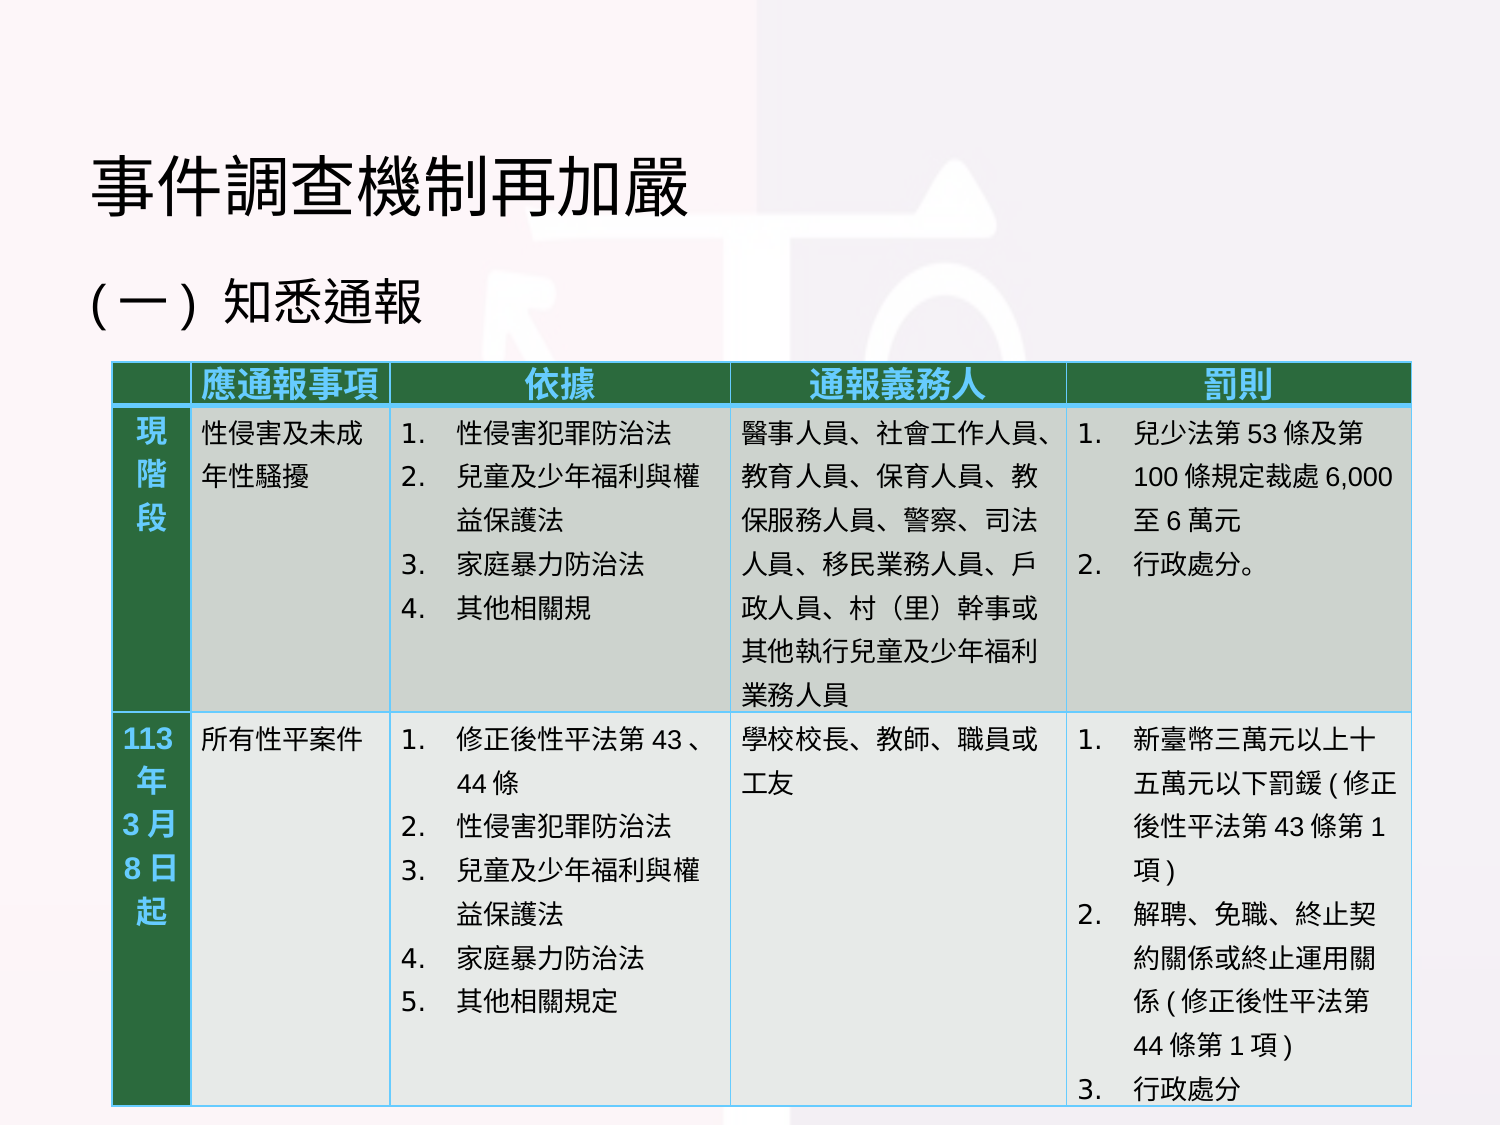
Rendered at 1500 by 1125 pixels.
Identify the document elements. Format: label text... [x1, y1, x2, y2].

table_header 罰則 [1067, 363, 1411, 403]
table_cell 性侵害及未成年性騷擾 [192, 408, 389, 711]
table_cell 性侵害犯罪防治法 兒童及少年福利與權益保護法 家庭暴力防治法 其他相關規 [391, 408, 730, 711]
table_cell 學校校長、教師、職員或工友 [731, 713, 1066, 1105]
table_header 應通報事項 [192, 363, 389, 403]
table_cell 所有性平案件 [192, 713, 389, 1105]
table_cell 現階段 [113, 408, 190, 711]
table_header 通報義務人 [731, 363, 1066, 403]
table_cell 113年 3月8日起 [113, 713, 190, 1105]
table_cell 兒少法第53條及第100條規定裁處6,000至6萬元 行政處分。 [1067, 408, 1411, 711]
table_cell 新臺幣三萬元以上十五萬元以下罰鍰(修正後性平法第43條第1項) 解聘、免職、終止契約關係或終止運用關係(修正後性平法第44條第1項) 行政處分 [1067, 713, 1411, 1105]
title 事件調查機制再加嚴 [74, 45, 1425, 233]
table_cell 修正後性平法第43、44條 性侵害犯罪防治法 兒童及少年福利與權益保護法 家庭暴力防治法 其他相關規定 [391, 713, 730, 1105]
list (一) 知悉通報 [74, 262, 1425, 1005]
table_cell 醫事人員、社會工作人員、教育人員、保育人員、教保服務人員、警察、司法人員、移民業務人員、戶政人員、村（里）幹事或其他執行兒童及少年福利業務人員 [731, 408, 1066, 711]
table_header [113, 363, 190, 403]
table_header 依據 [391, 363, 730, 403]
